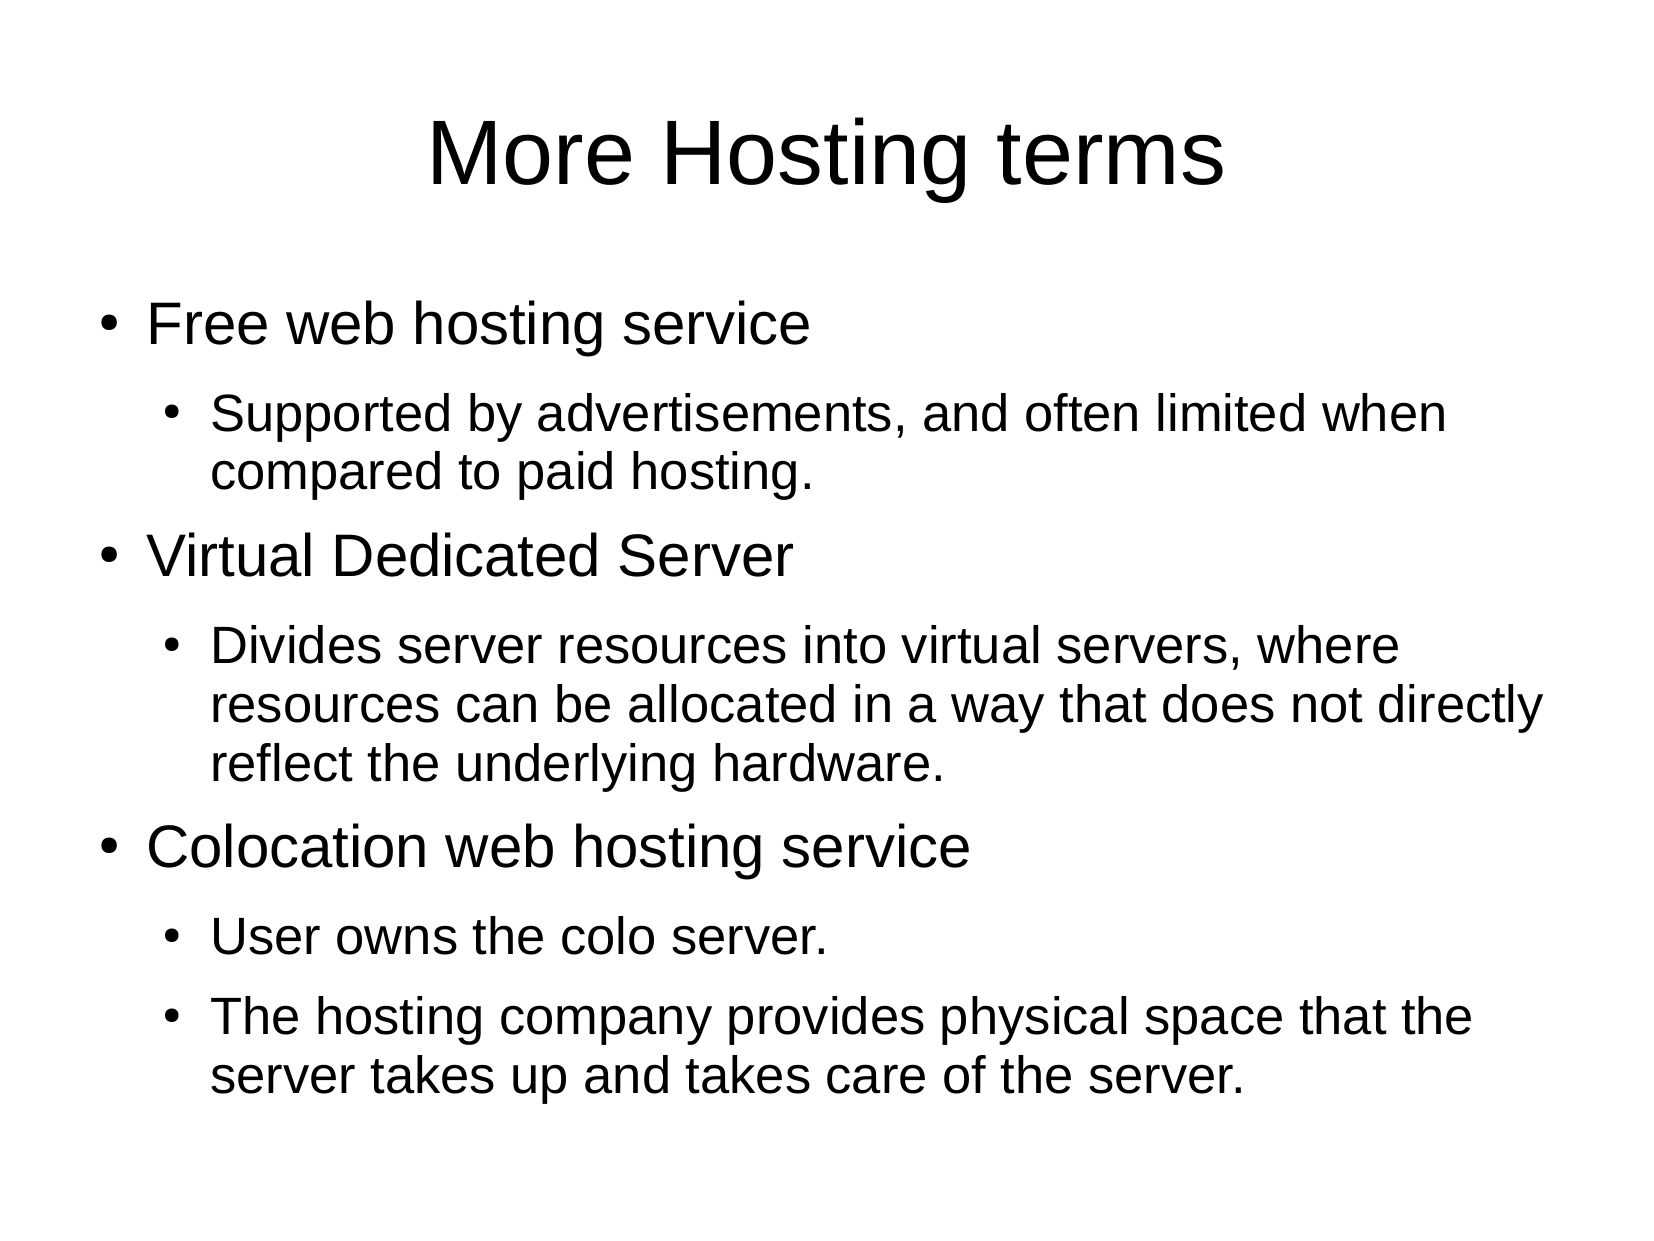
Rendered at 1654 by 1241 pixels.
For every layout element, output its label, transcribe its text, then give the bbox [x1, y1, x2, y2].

list Free web hosting service Supported by advertisements, and often limited when compared to paid hosting. Virtual Dedicated Server Divides server resources into virtual servers, where resources can be allocated in a way that does not directly reflect the underlying hardware. Colocation web hosting service User owns the colo server. The hosting company provides physical space that the server takes up and takes care of the server. [82, 290, 1571, 1109]
title More Hosting terms [82, 56, 1571, 250]
